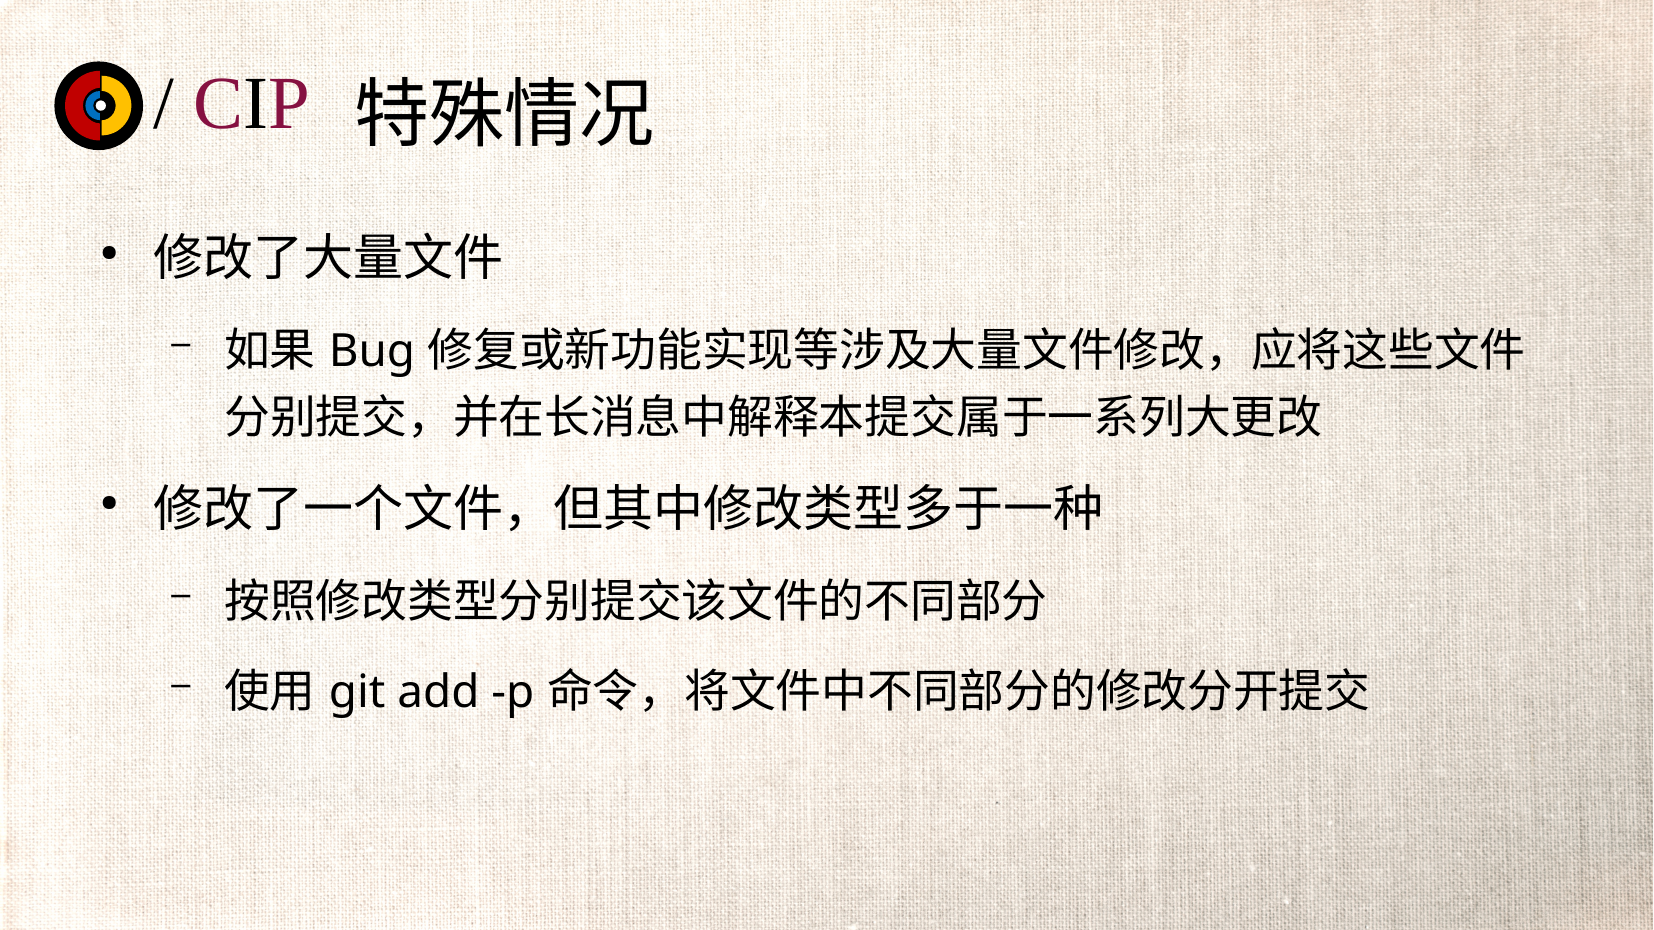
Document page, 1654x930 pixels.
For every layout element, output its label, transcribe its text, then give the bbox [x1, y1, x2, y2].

picture [0, 0, 1654, 930]
title 特殊情况 [354, 29, 1541, 185]
list 修改了大量文件 如果Bug修复或新功能实现等涉及大量文件修改，应将这些文件分别提交，并在长消息中解释本提交属于一系列大更改 修改了一个文件，但其中修改类型多于一种 按照修改类型分别提交该文件的不同部分 使用git add -p命令，将文件中不同部分的修改分开提交 [82, 217, 1571, 827]
